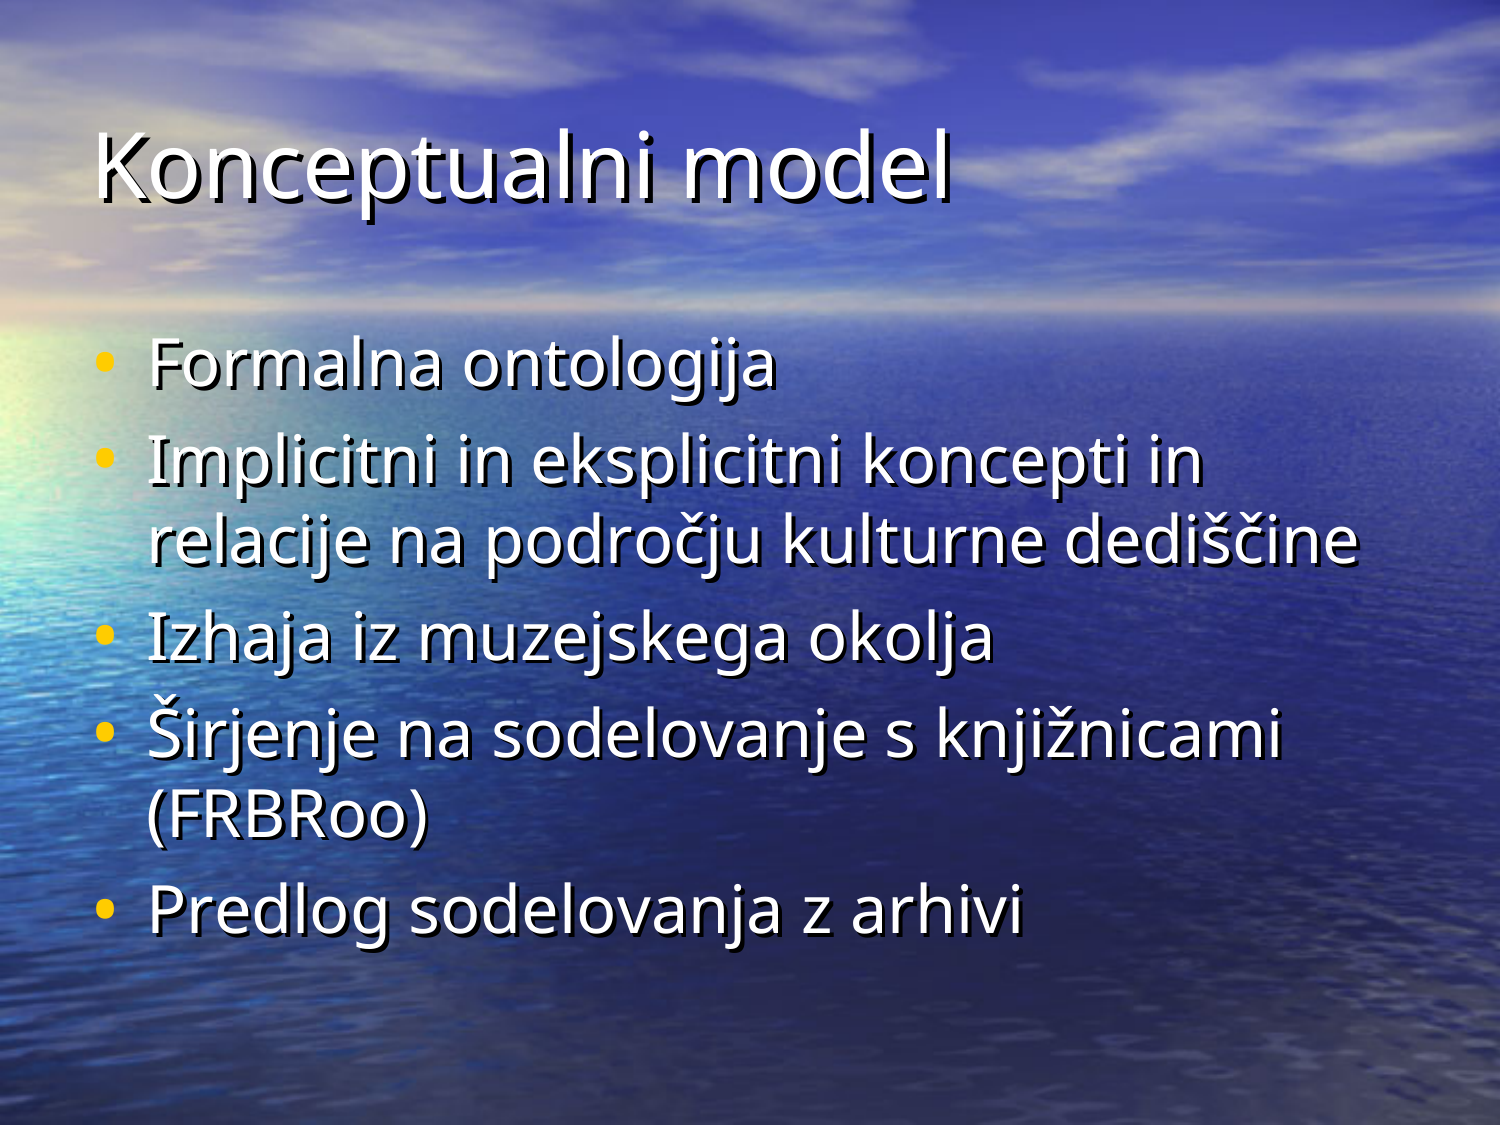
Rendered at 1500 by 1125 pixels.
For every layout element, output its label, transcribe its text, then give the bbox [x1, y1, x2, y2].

picture [0, 0, 1500, 1125]
title Konceptualni model [75, 47, 1426, 276]
list Formalna ontologija Implicitni in eksplicitni koncepti in relacije na področju kulturne dediščine Izhaja iz muzejskega okolja Širjenje na sodelovanje s knjižnicami (FRBRoo) Predlog sodelovanja z arhivi [75, 312, 1426, 988]
